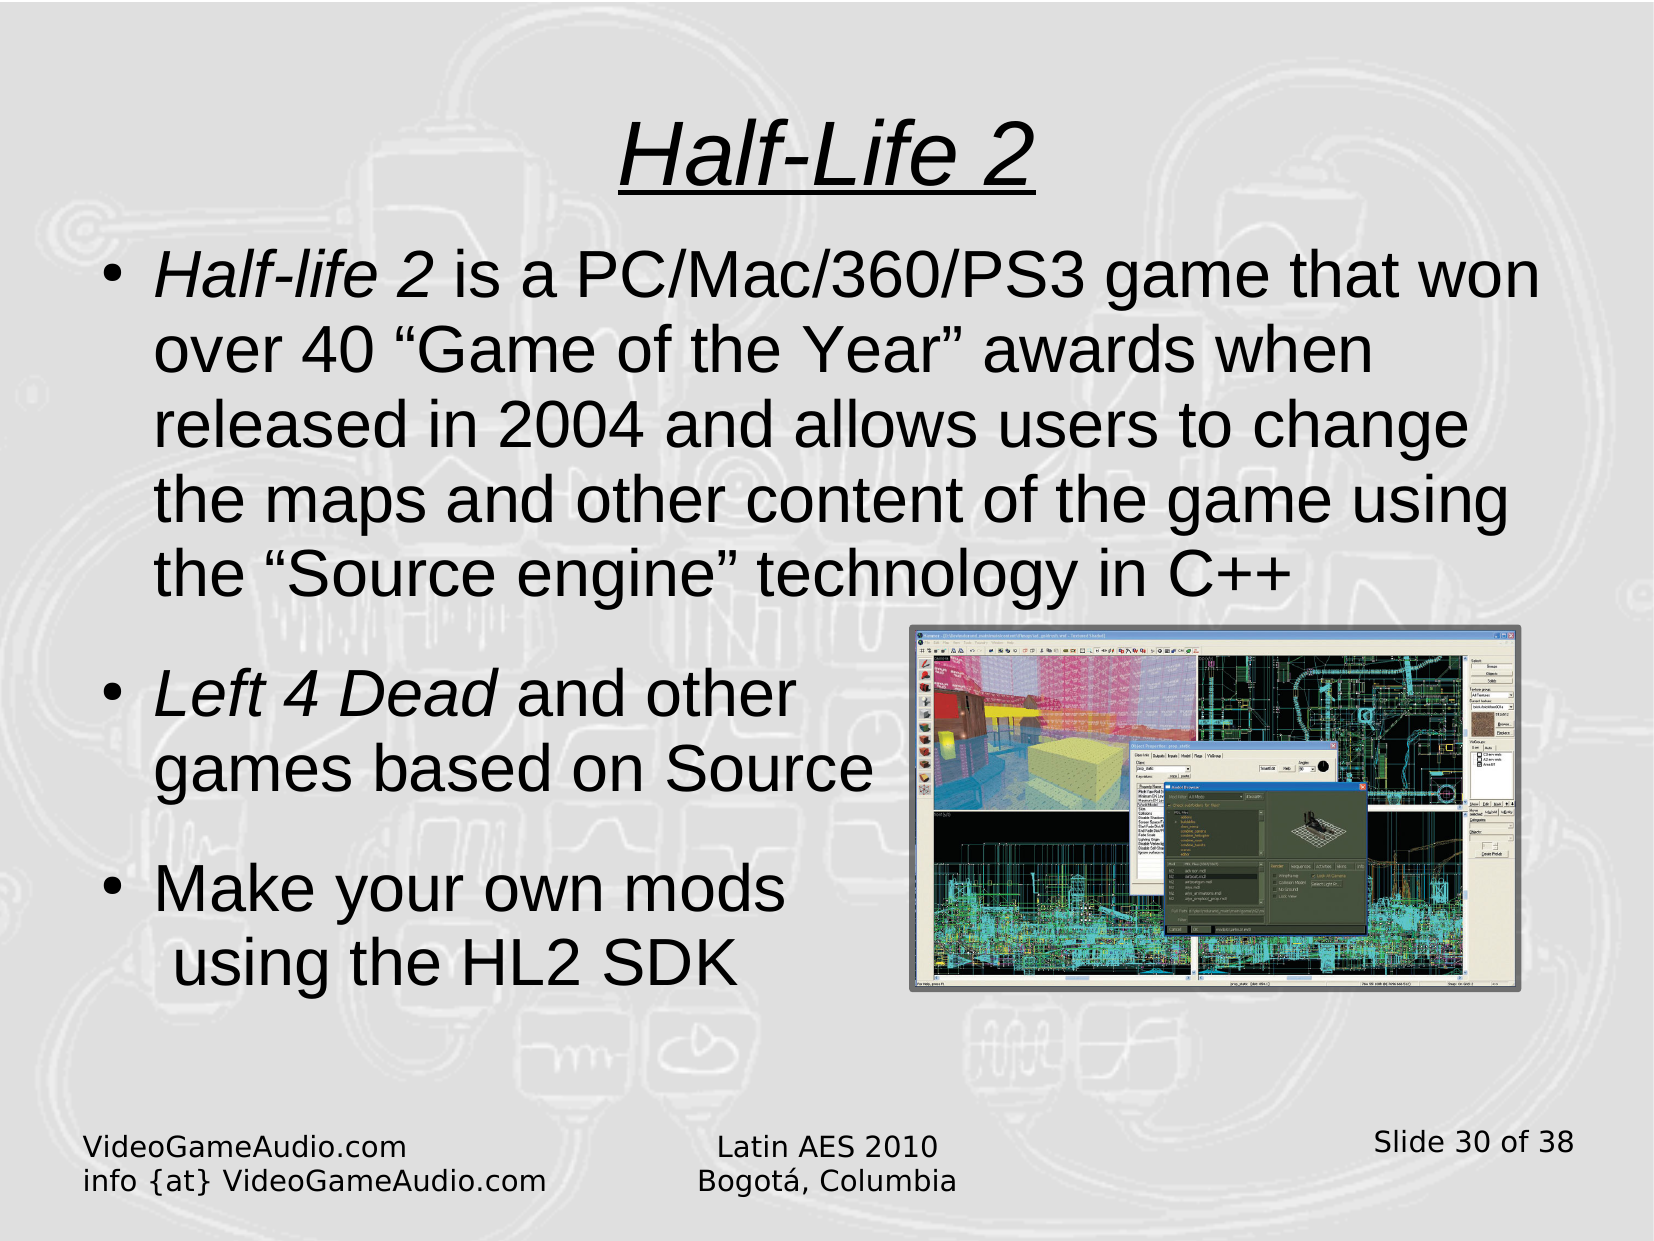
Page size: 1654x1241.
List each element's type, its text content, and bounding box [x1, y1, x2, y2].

title Half-Life 2 [82, 49, 1572, 237]
picture [0, 2, 1654, 1241]
list Half-life 2 is a PC/Mac/360/PS3 game that won over 40 “Game of the Year” awards when released in 2004 and allows users to change the maps and other content of the game using the “Source engine” technology in C++ Left 4 Dead and other games based on Source Make your own mods using the HL2 SDK [82, 237, 1572, 1056]
